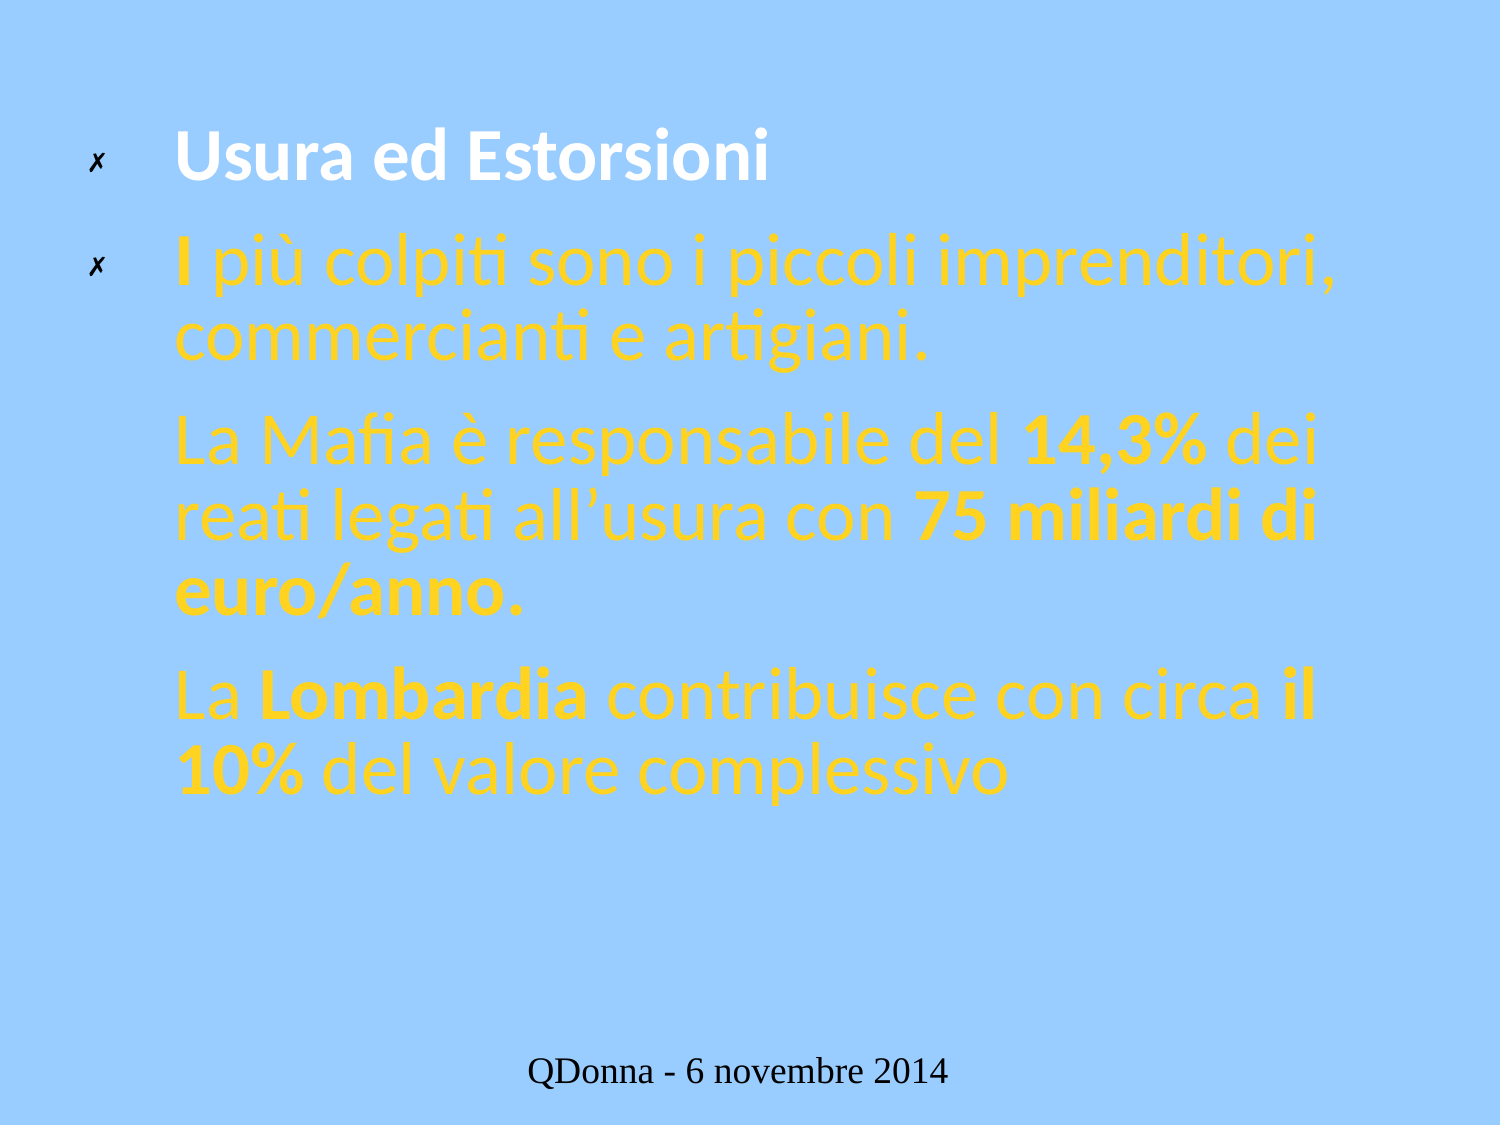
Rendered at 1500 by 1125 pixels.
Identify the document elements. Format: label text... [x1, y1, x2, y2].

list Usura ed Estorsioni I più colpiti sono i piccoli imprenditori, commercianti e artigiani. La Mafia è responsabile del 14,3% dei reati legati all’usura con 75 miliardi di euro/anno. La Lombardia contribuisce con circa il 10% del valore complessivo [75, 117, 1425, 1005]
